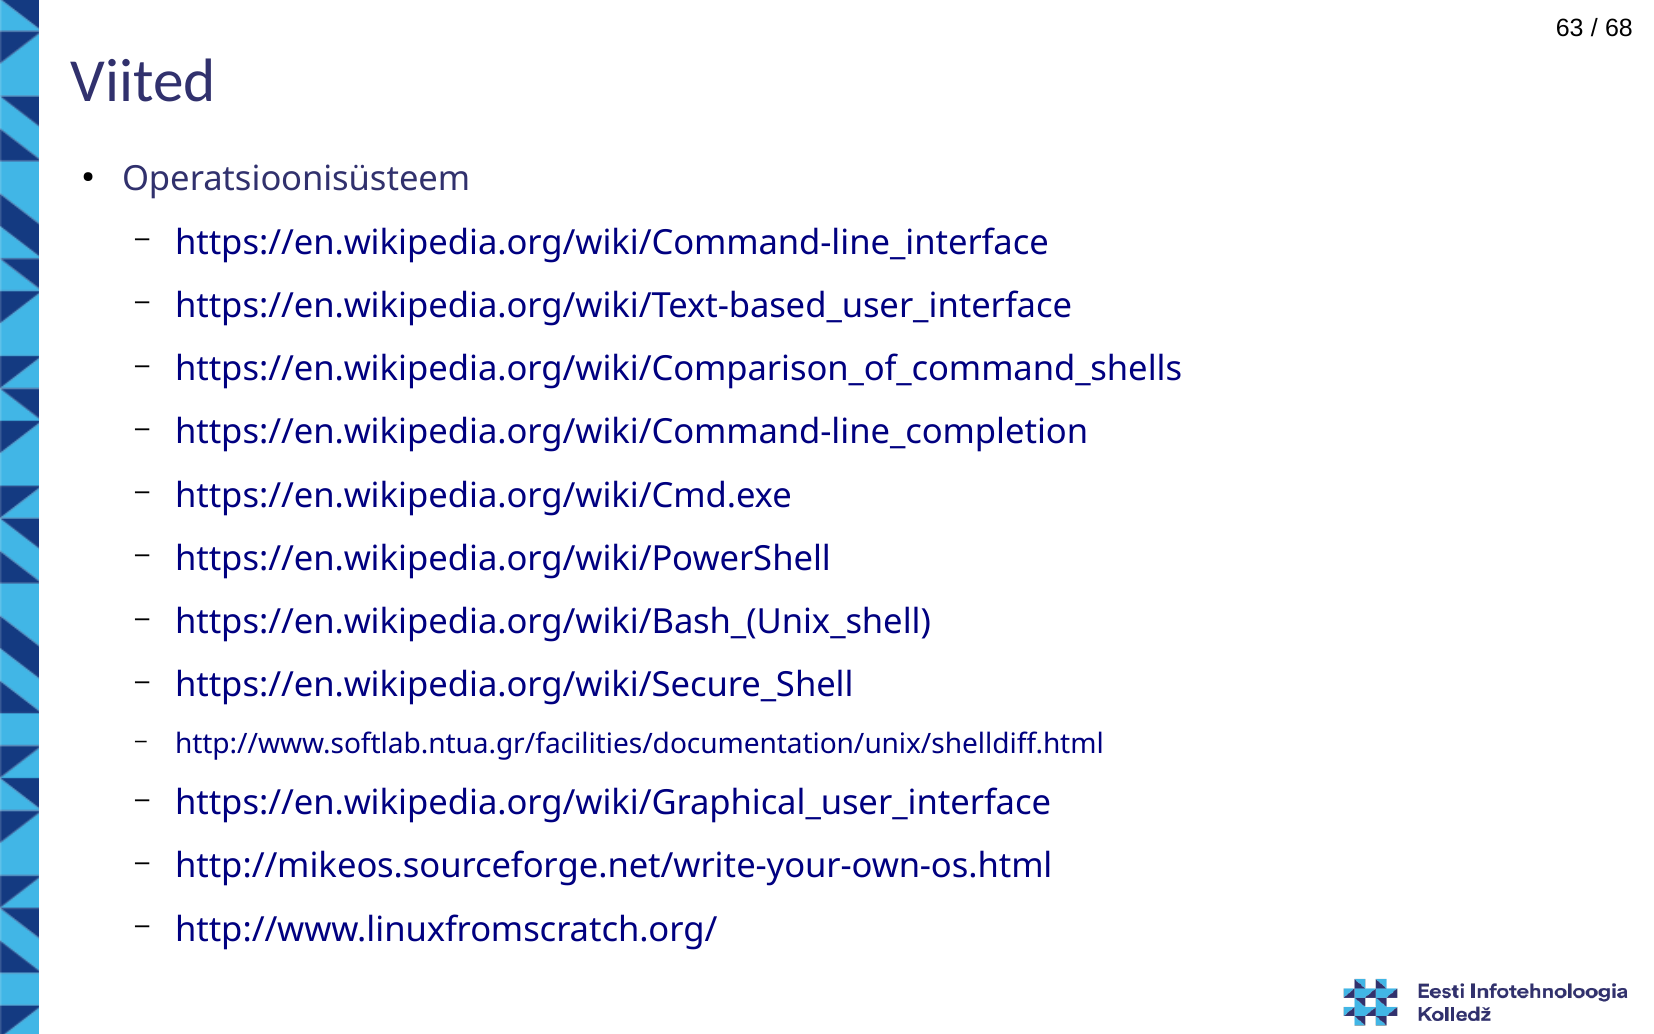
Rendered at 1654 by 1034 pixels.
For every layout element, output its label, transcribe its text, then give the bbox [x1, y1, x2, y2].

list Operatsioonisüsteem https://en.wikipedia.org/wiki/Command-line_interface https://en.wikipedia.org/wiki/Text-based_user_interface https://en.wikipedia.org/wiki/Comparison_of_command_shells https://en.wikipedia.org/wiki/Command-line_completion https://en.wikipedia.org/wiki/Cmd.exe https://en.wikipedia.org/wiki/PowerShell https://en.wikipedia.org/wiki/Bash_(Unix_shell) https://en.wikipedia.org/wiki/Secure_Shell http://www.softlab.ntua.gr/facilities/documentation/unix/shelldiff.html https://en.wikipedia.org/wiki/Graphical_user_interface http://mikeos.sourceforge.net/write-your-own-os.html http://www.linuxfromscratch.org/ [68, 153, 1630, 957]
title Viited [70, 41, 1630, 130]
